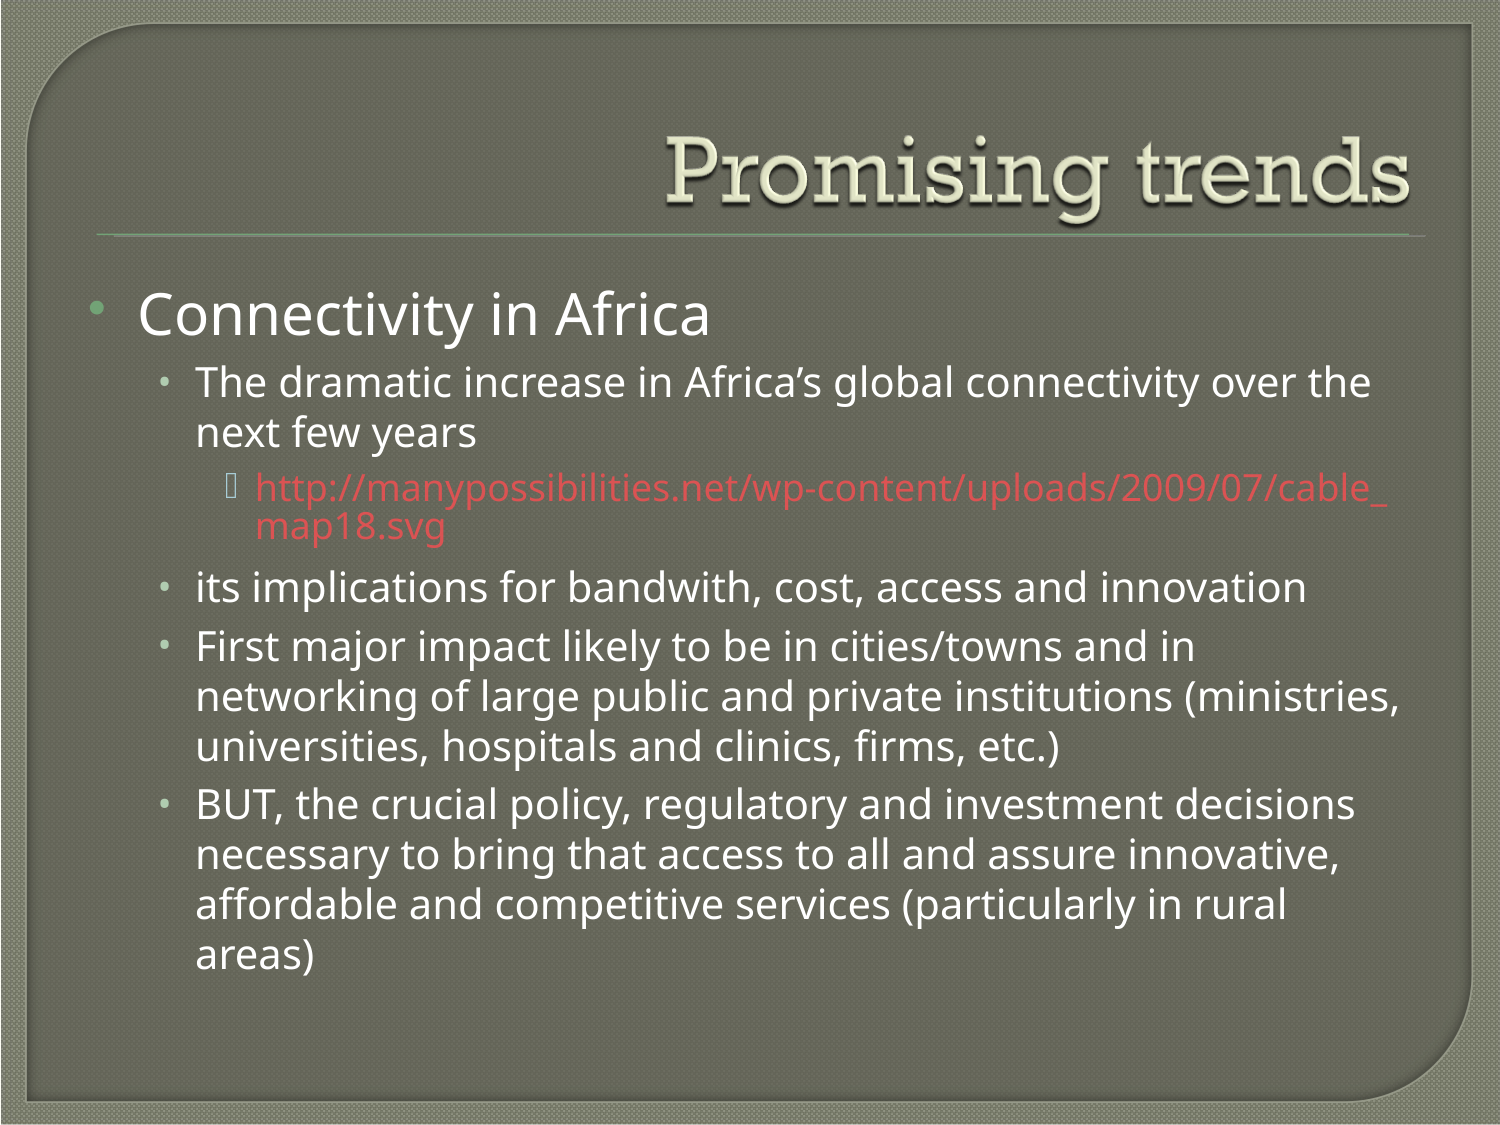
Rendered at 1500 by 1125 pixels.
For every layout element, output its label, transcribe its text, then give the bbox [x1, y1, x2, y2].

picture [0, 0, 1500, 1125]
text_box [73, 40, 1427, 236]
list Connectivity in Africa The dramatic increase in Africa’s global connectivity over the next few years http://manypossibilities.net/wp-content/uploads/2009/07/cable_map18.svg its implications for bandwith, cost, access and innovation First major impact likely to be in cities/towns and in networking of large public and private institutions (ministries, universities, hospitals and clinics, firms, etc.) BUT, the crucial policy, regulatory and investment decisions necessary to bring that access to all and assure innovative, affordable and competitive services (particularly in rural areas) [75, 270, 1426, 1013]
